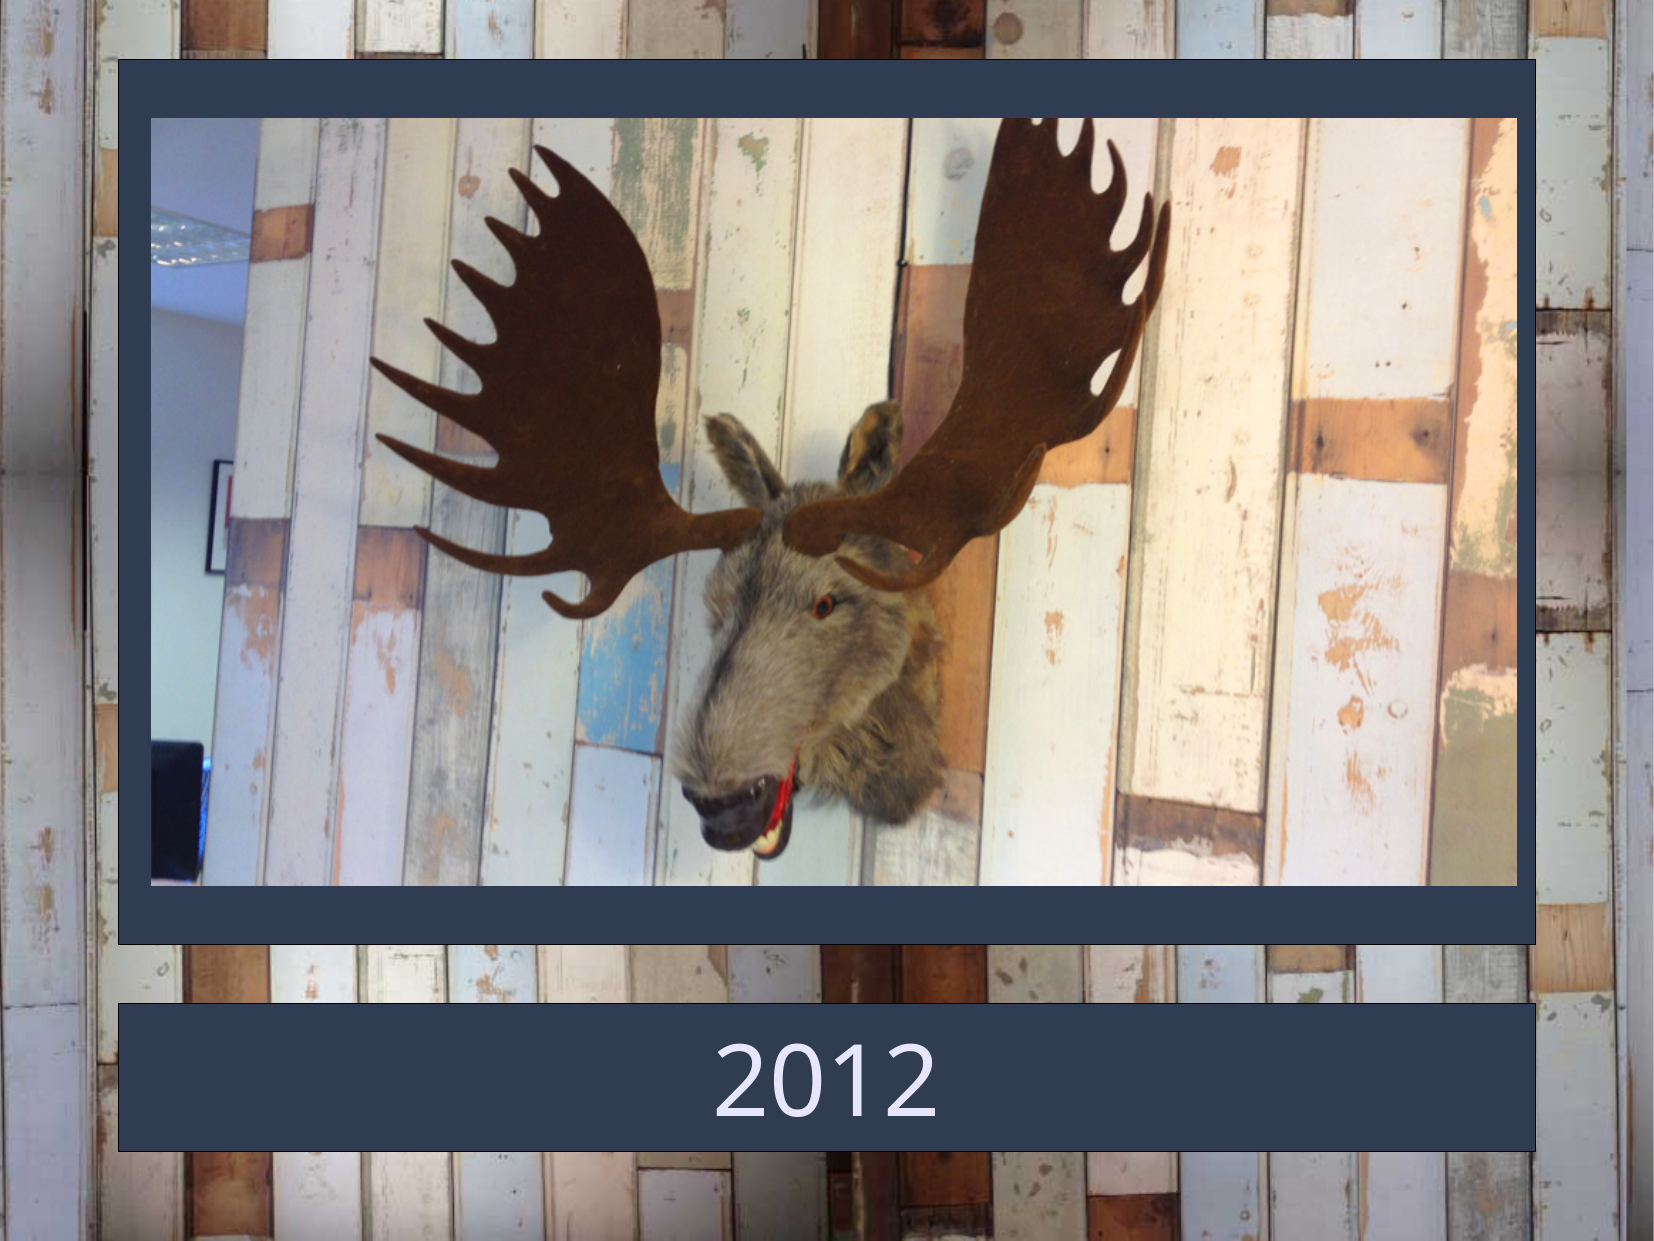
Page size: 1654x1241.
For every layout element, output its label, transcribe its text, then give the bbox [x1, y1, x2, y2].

text_box [118, 59, 1536, 945]
text_box 2012 [118, 1003, 1536, 1152]
picture [0, 0, 1654, 1241]
